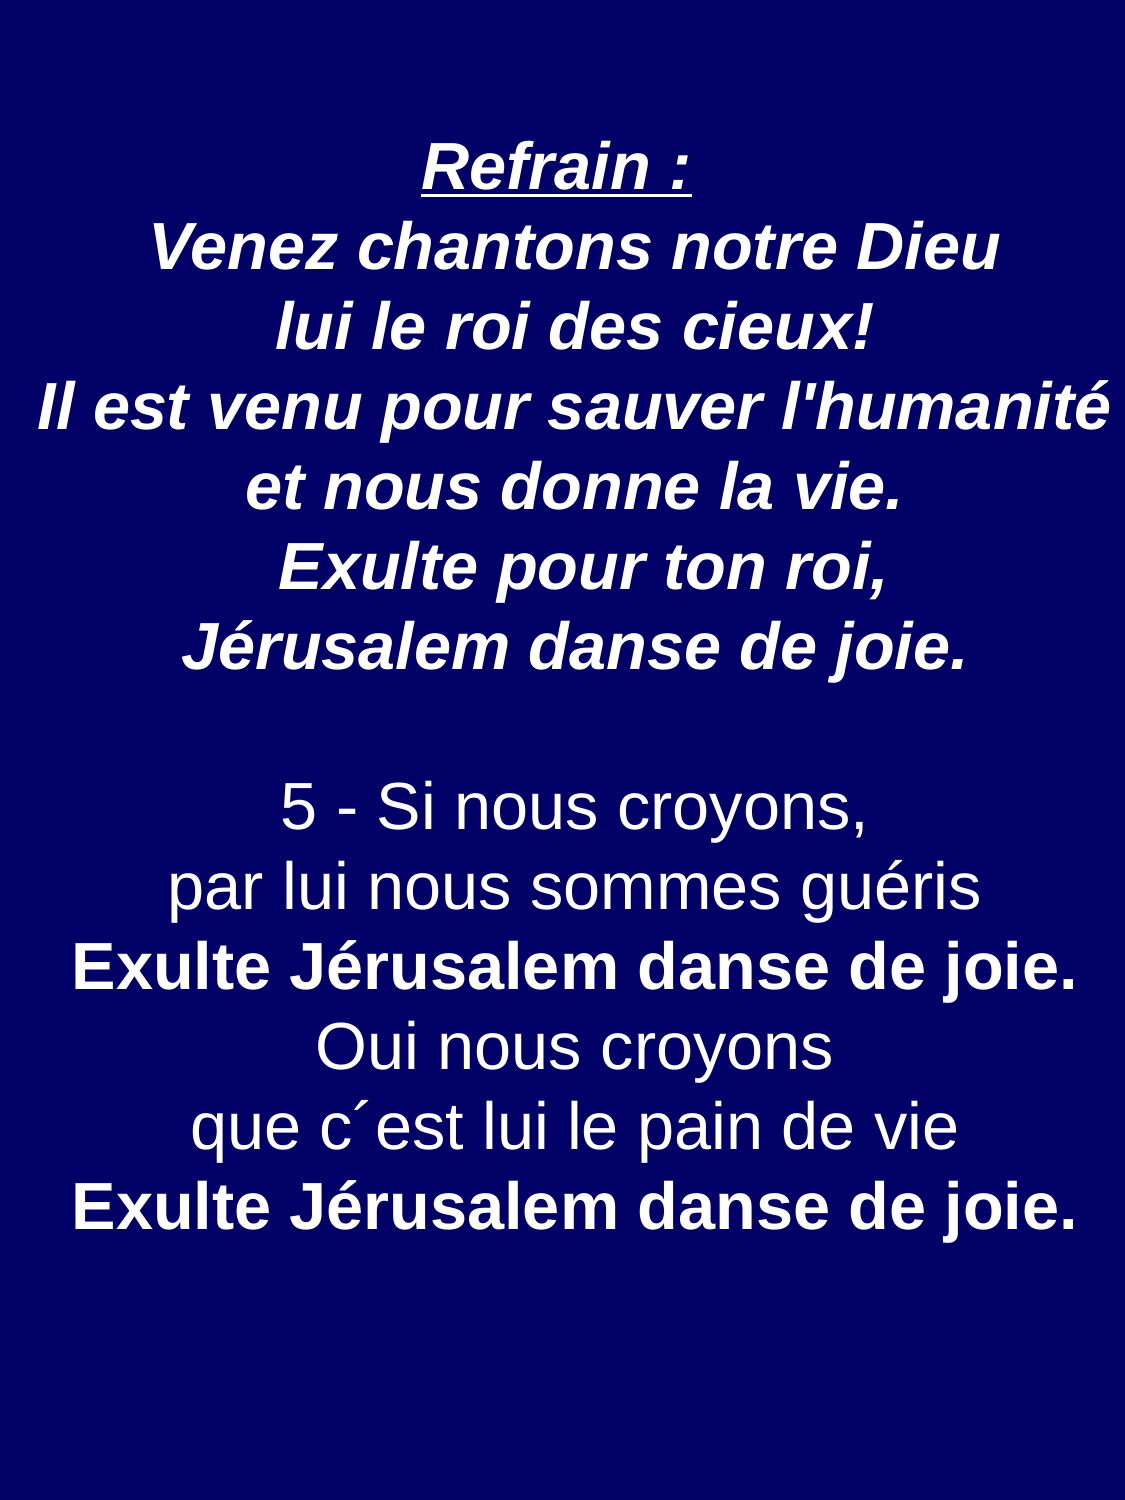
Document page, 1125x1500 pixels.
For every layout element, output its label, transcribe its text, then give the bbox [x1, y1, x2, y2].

text_box Refrain : Venez chantons notre Dieu lui le roi des cieux! Il est venu pour sauver l'humanité et nous donne la vie. Exulte pour ton roi, Jérusalem danse de joie. 5 - Si nous croyons, par lui nous sommes guéris Exulte Jérusalem danse de joie. Oui nous croyons que c´est lui le pain de vie Exulte Jérusalem danse de joie. [5, 125, 1125, 1320]
